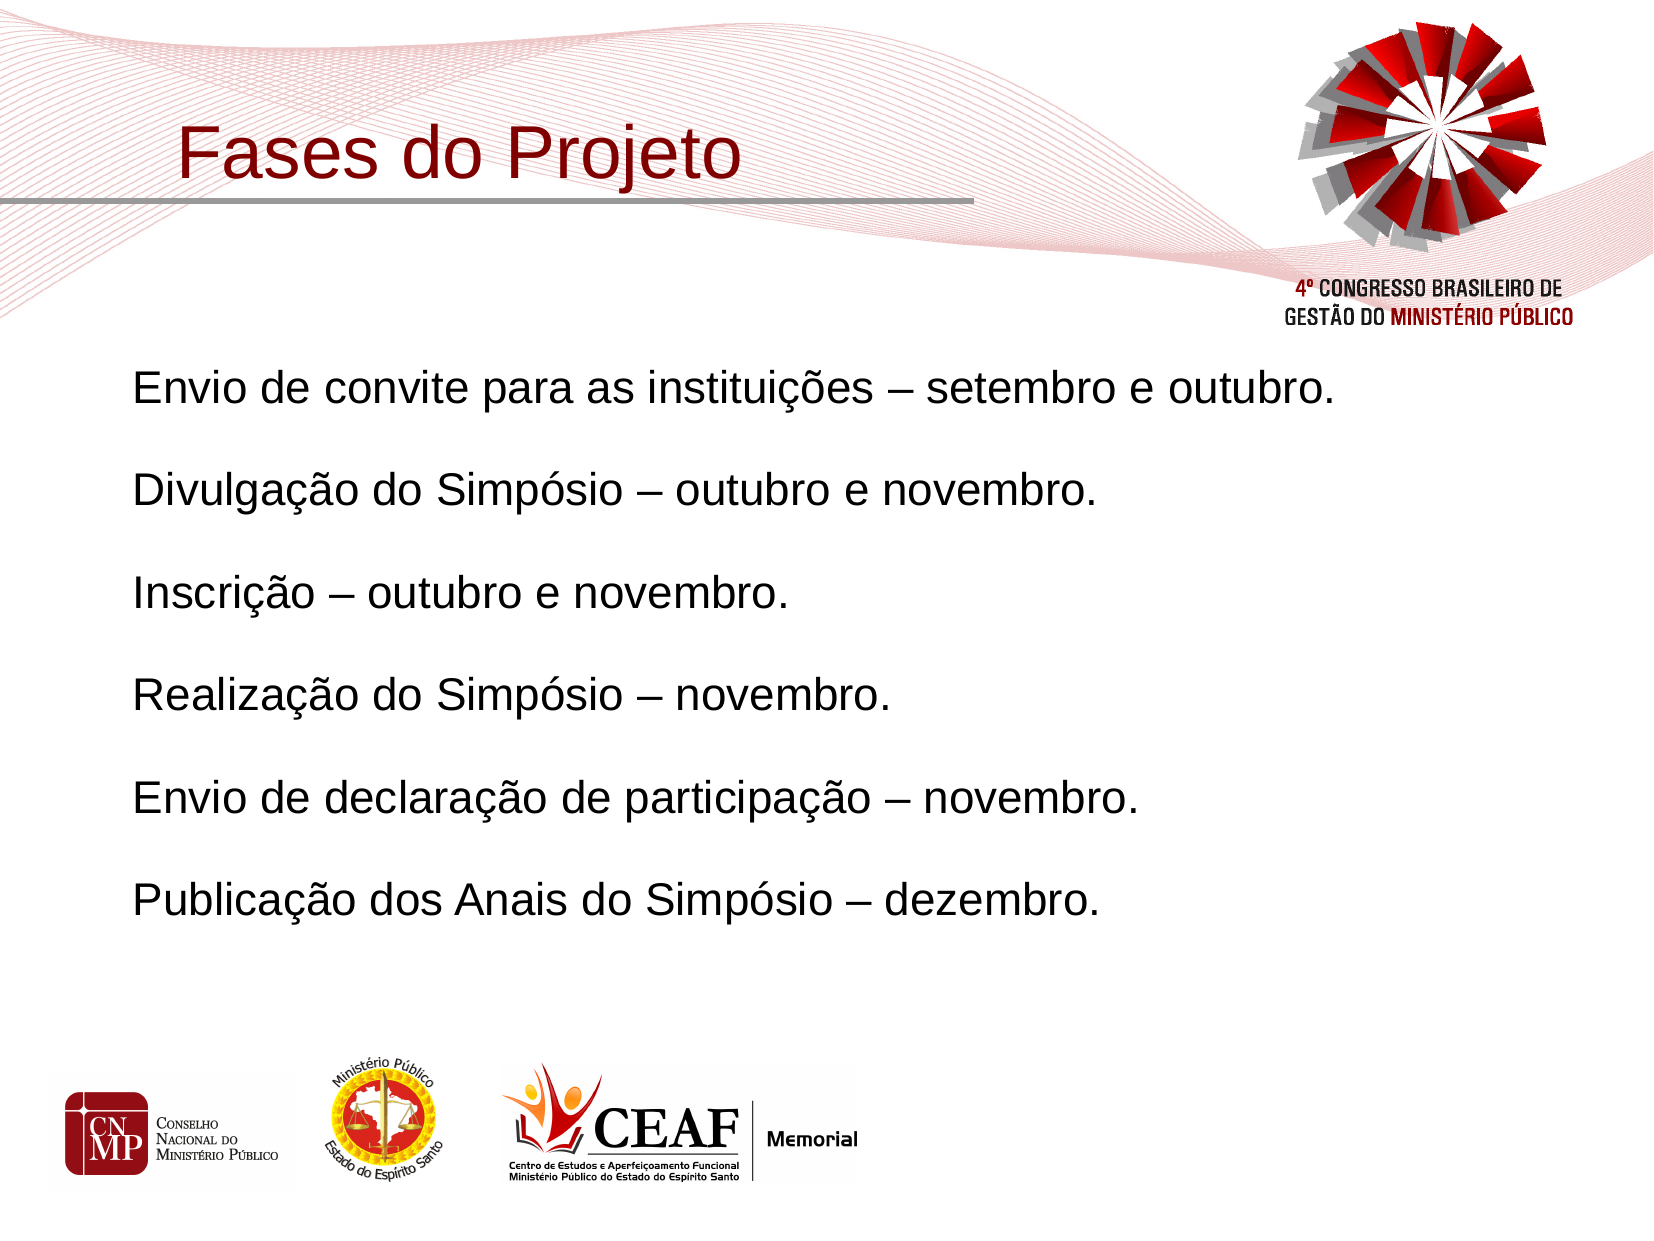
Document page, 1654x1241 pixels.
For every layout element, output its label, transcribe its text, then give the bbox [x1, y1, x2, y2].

picture [501, 1062, 857, 1182]
picture [47, 1074, 296, 1193]
picture [0, 9, 1654, 325]
text_box Fases do Projeto [0, 88, 975, 206]
text_box Envio de convite para as instituições – setembro e outubro. Divulgação do Simpósio – outubro e novembro. Inscrição – outubro e novembro. Realização do Simpósio – novembro. Envio de declaração de participação – novembro. Publicação dos Anais do Simpósio – dezembro. [118, 354, 1595, 982]
picture [324, 1057, 443, 1182]
